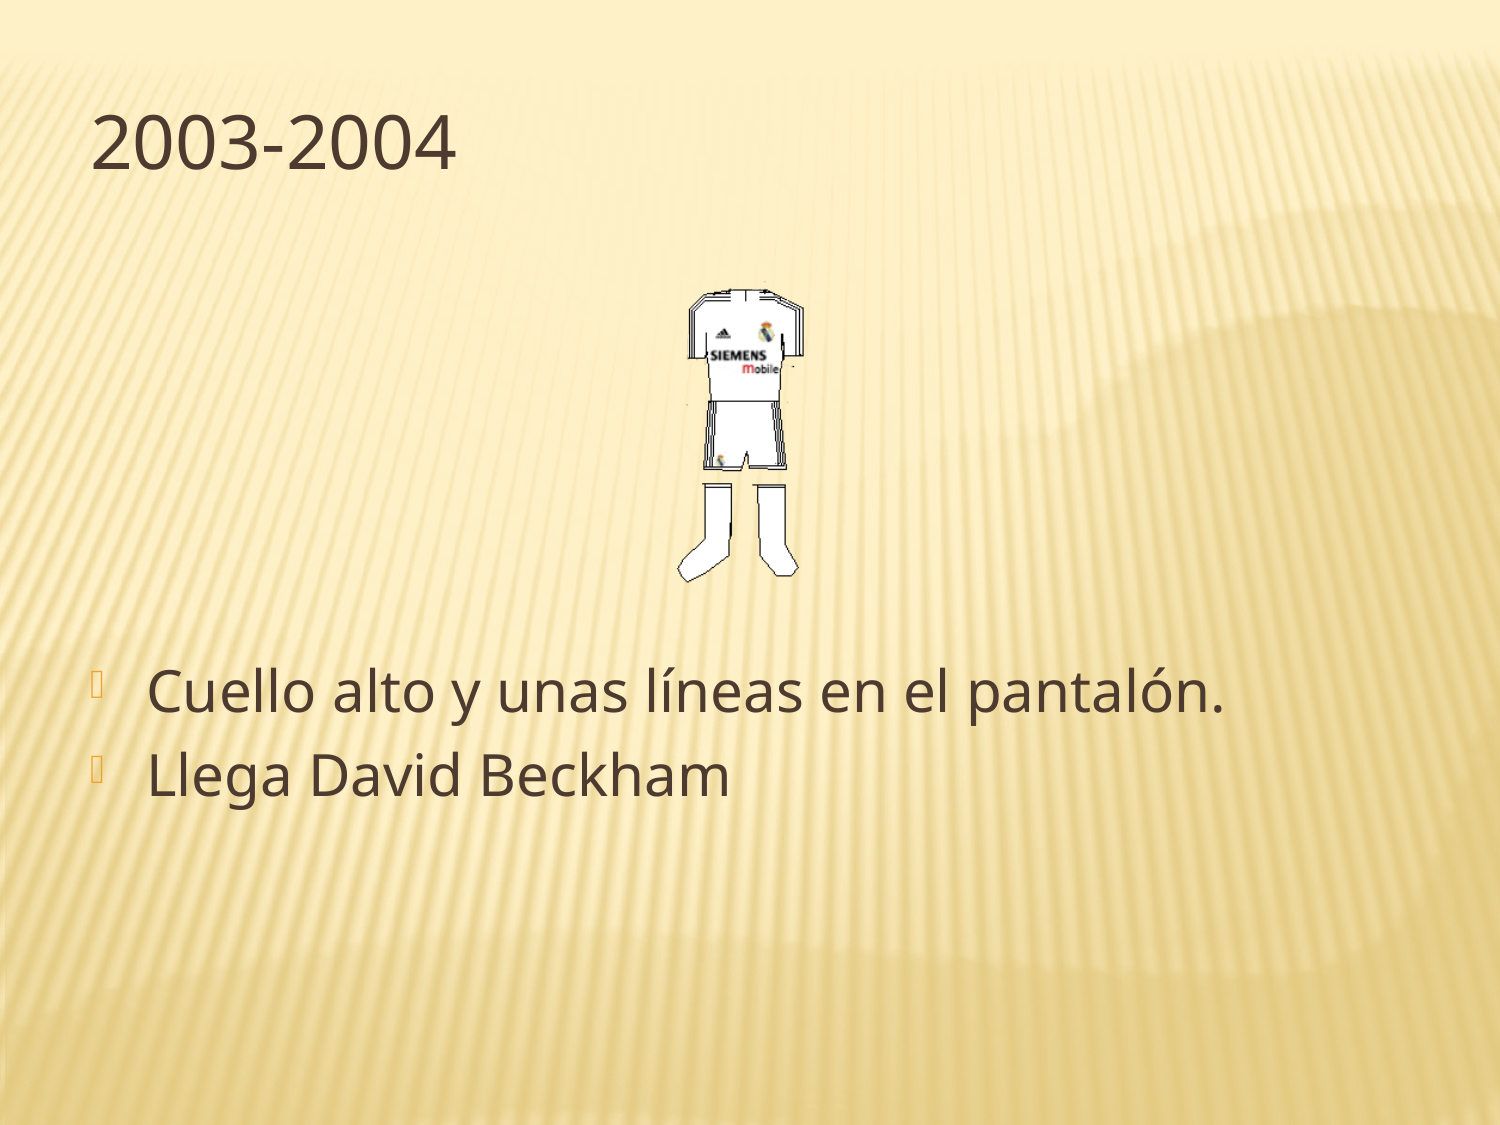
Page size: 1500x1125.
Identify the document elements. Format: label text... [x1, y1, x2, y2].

list Cuello alto y unas líneas en el pantalón. Llega David Beckham [75, 646, 1426, 1006]
picture [652, 262, 848, 622]
title 2003-2004 [75, 45, 1426, 234]
